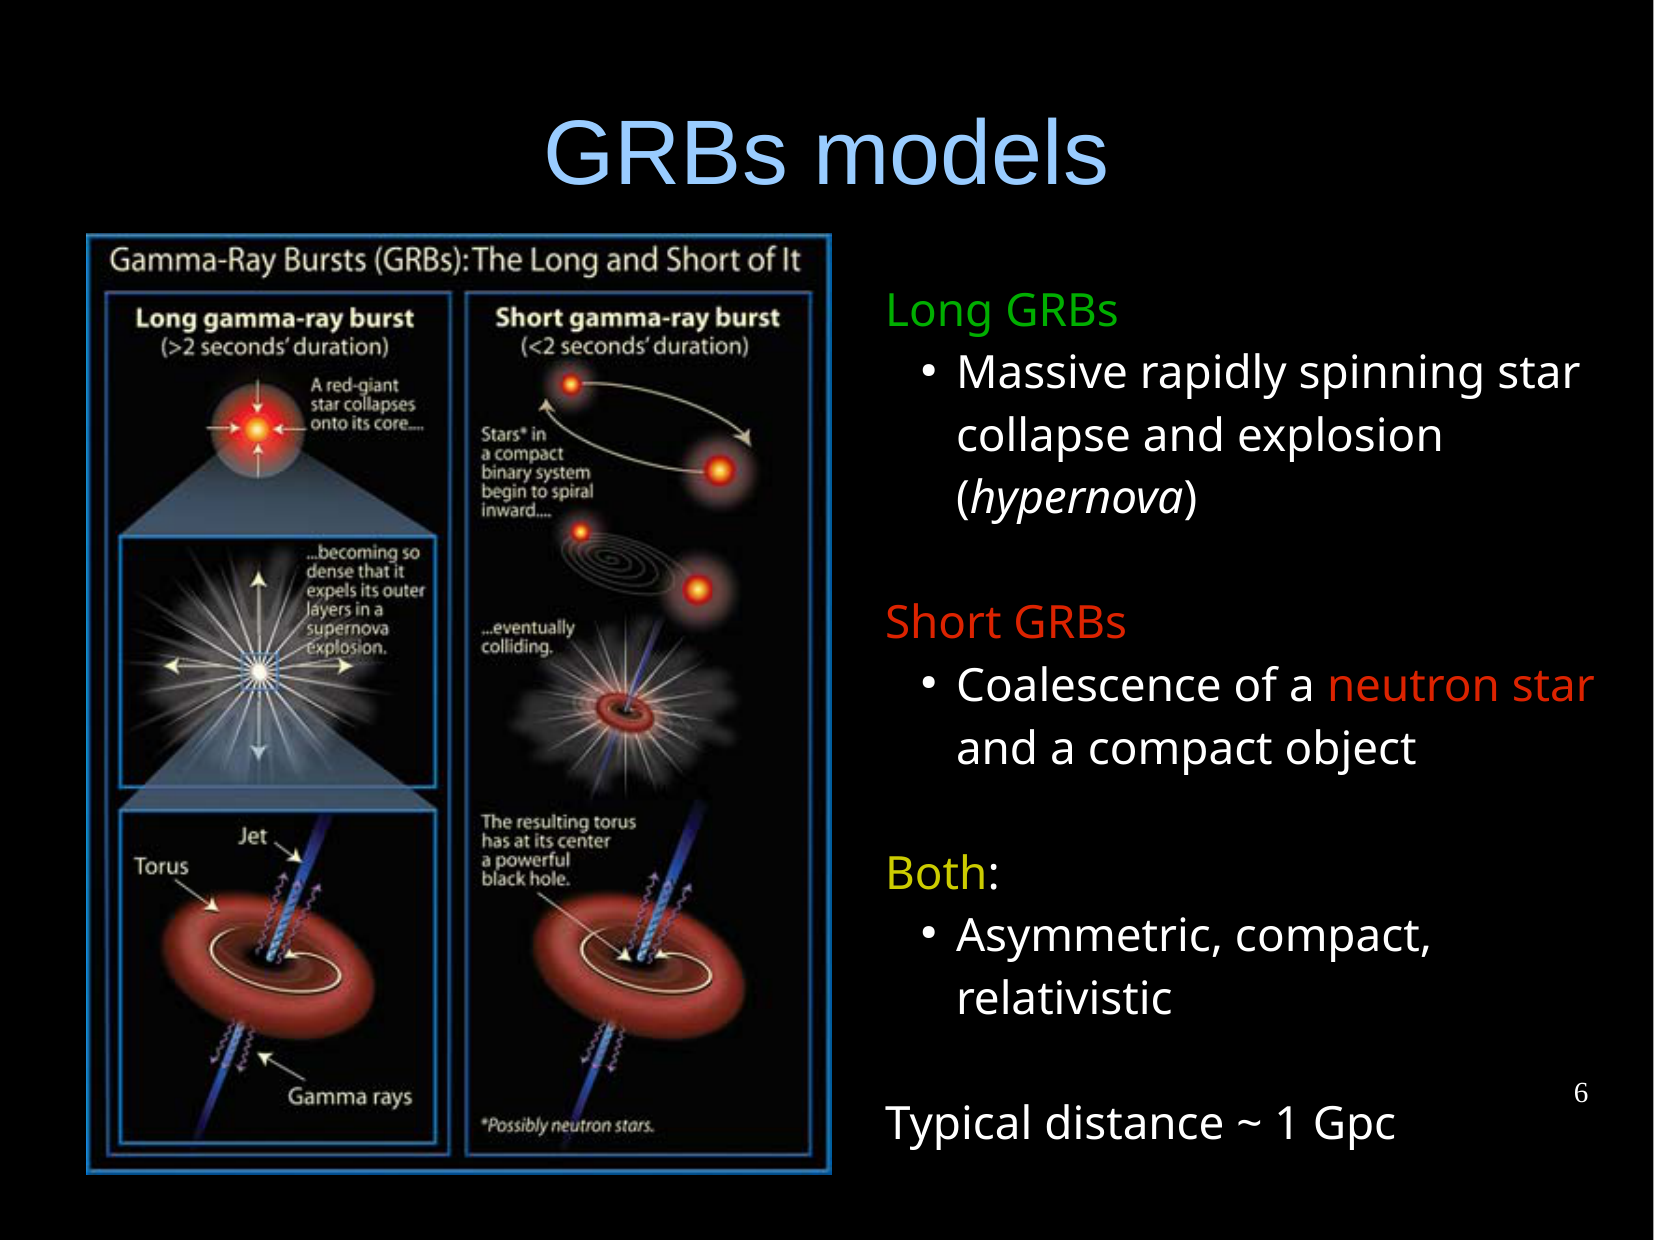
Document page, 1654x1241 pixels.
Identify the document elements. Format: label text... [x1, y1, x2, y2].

picture [86, 233, 832, 1175]
title GRBs models [82, 49, 1571, 257]
text_box Long GRBs Massive rapidly spinning star collapse and explosion (hypernova) Short GRBs Coalescence of a neutron star and a compact object Both: Asymmetric, compact, relativistic Typical distance ~ 1 Gpc [870, 269, 1651, 1059]
